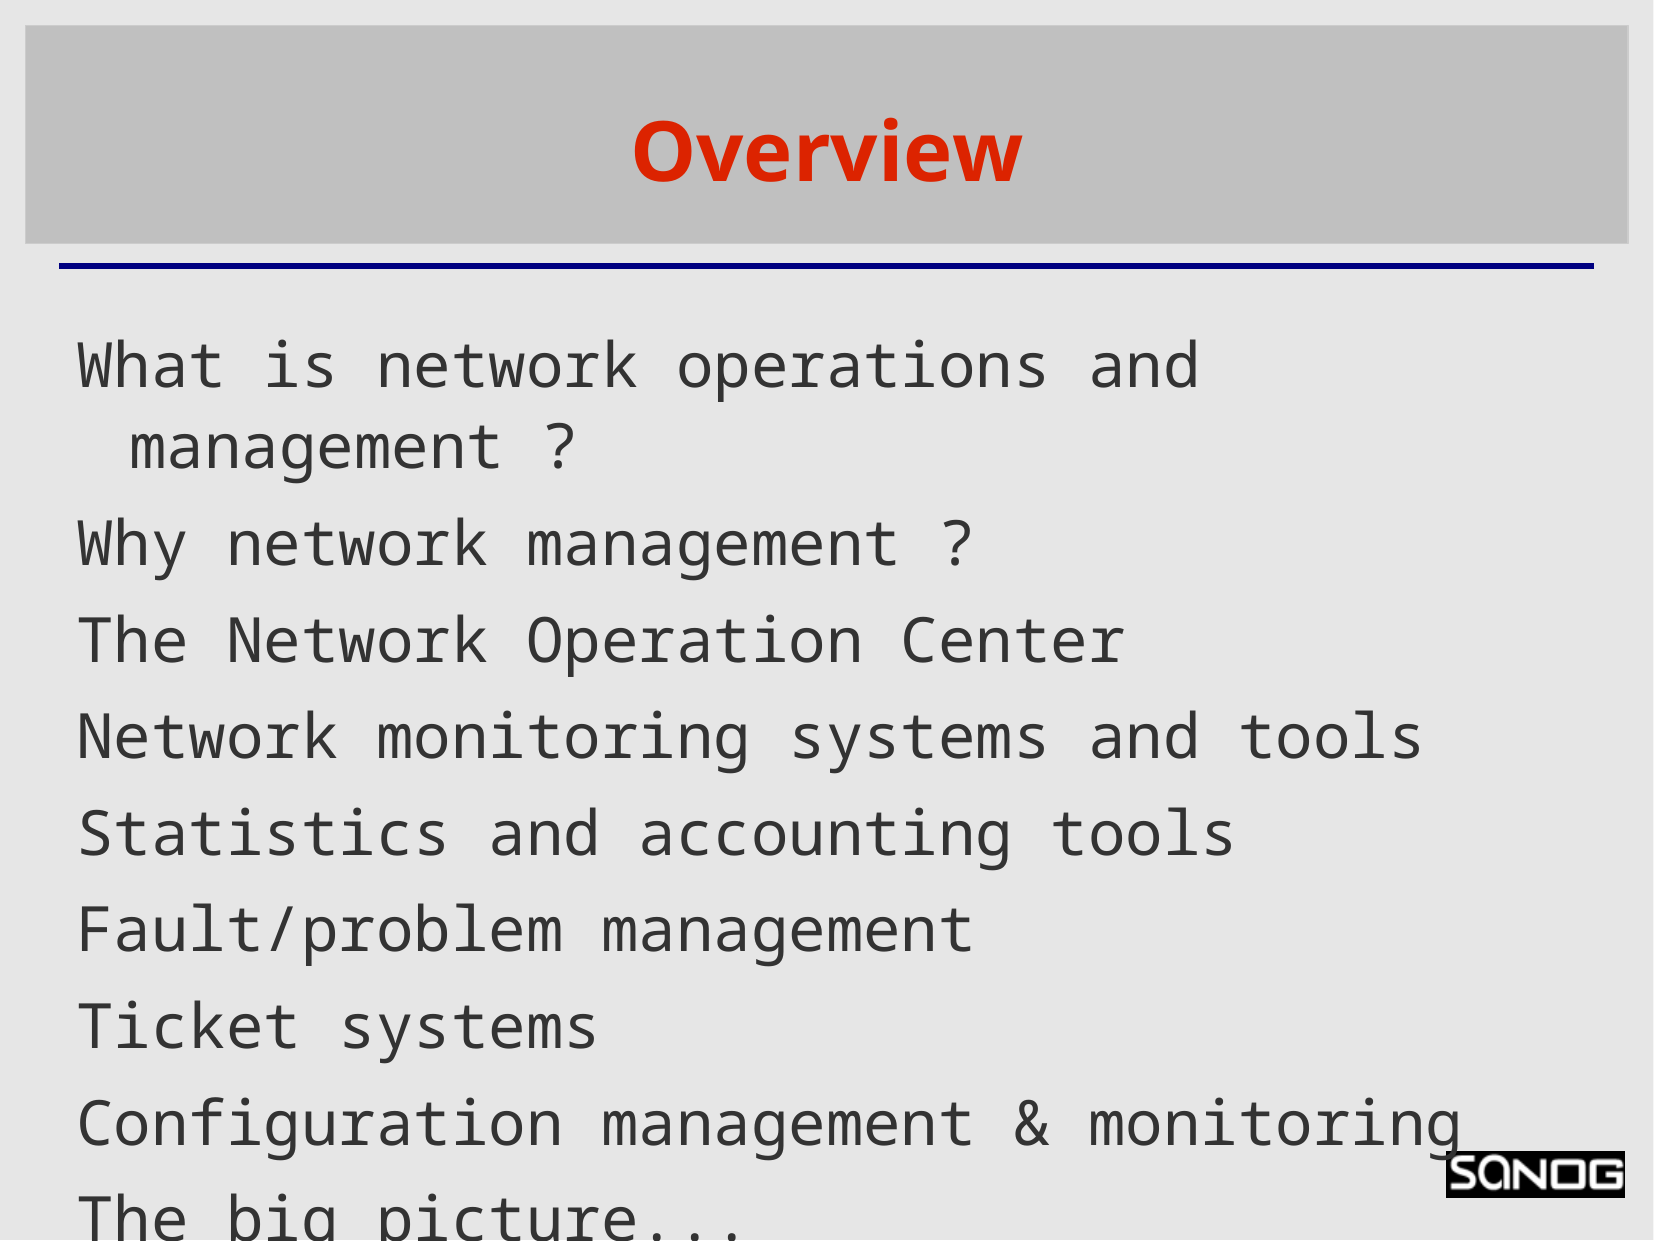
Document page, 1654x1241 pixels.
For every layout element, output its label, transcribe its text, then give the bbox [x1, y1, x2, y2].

list What is network operations and management ? Why network management ? The Network Operation Center Network monitoring systems and tools Statistics and accounting tools Fault/problem management Ticket systems Configuration management & monitoring The big picture... [59, 322, 1595, 1162]
title Overview [121, 46, 1534, 254]
picture [1446, 1151, 1625, 1198]
